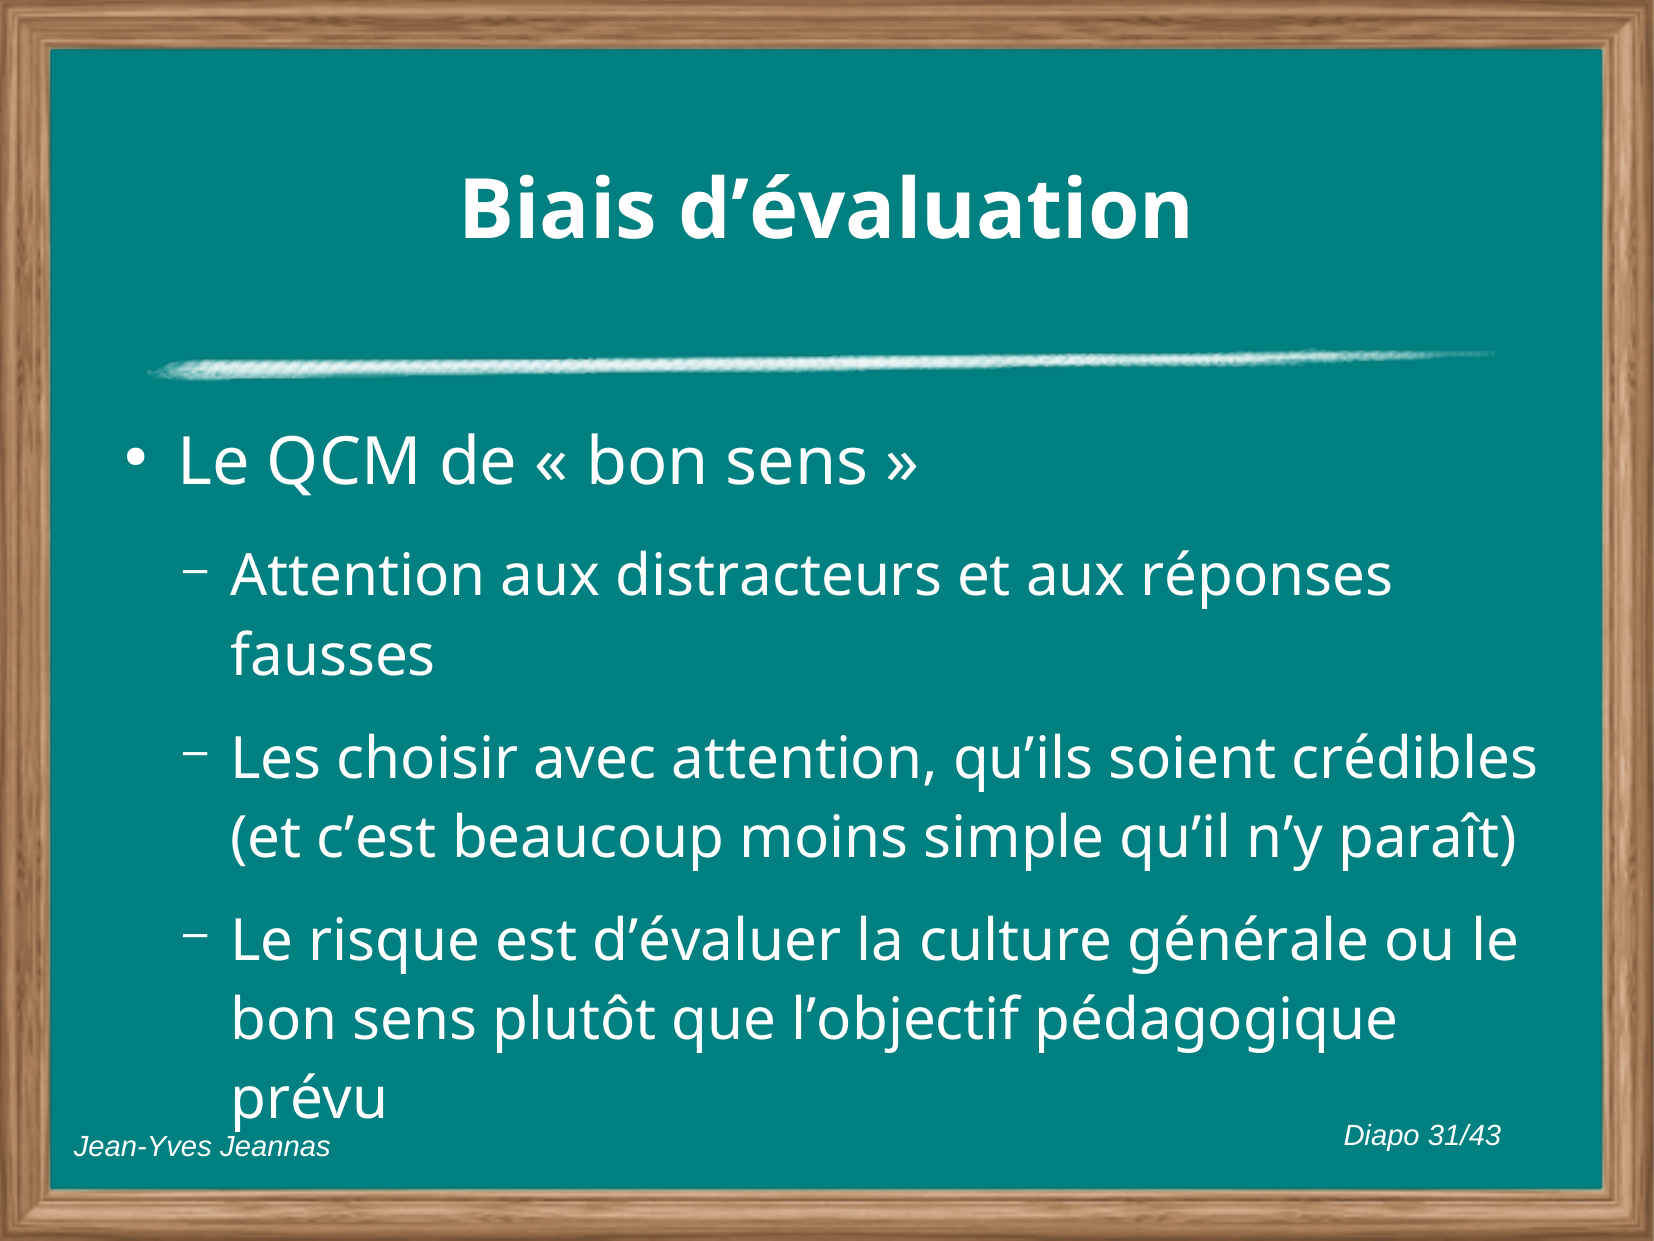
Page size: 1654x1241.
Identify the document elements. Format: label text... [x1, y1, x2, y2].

title Biais d’évaluation [88, 88, 1565, 325]
picture [0, 0, 1654, 1241]
list Le QCM de « bon sens » Attention aux distracteurs et aux réponses fausses Les choisir avec attention, qu’ils soient crédibles (et c’est beaucoup moins simple qu’il n’y paraît) Le risque est d’évaluer la culture générale ou le bon sens plutôt que l’objectif pédagogique prévu [88, 413, 1565, 1063]
